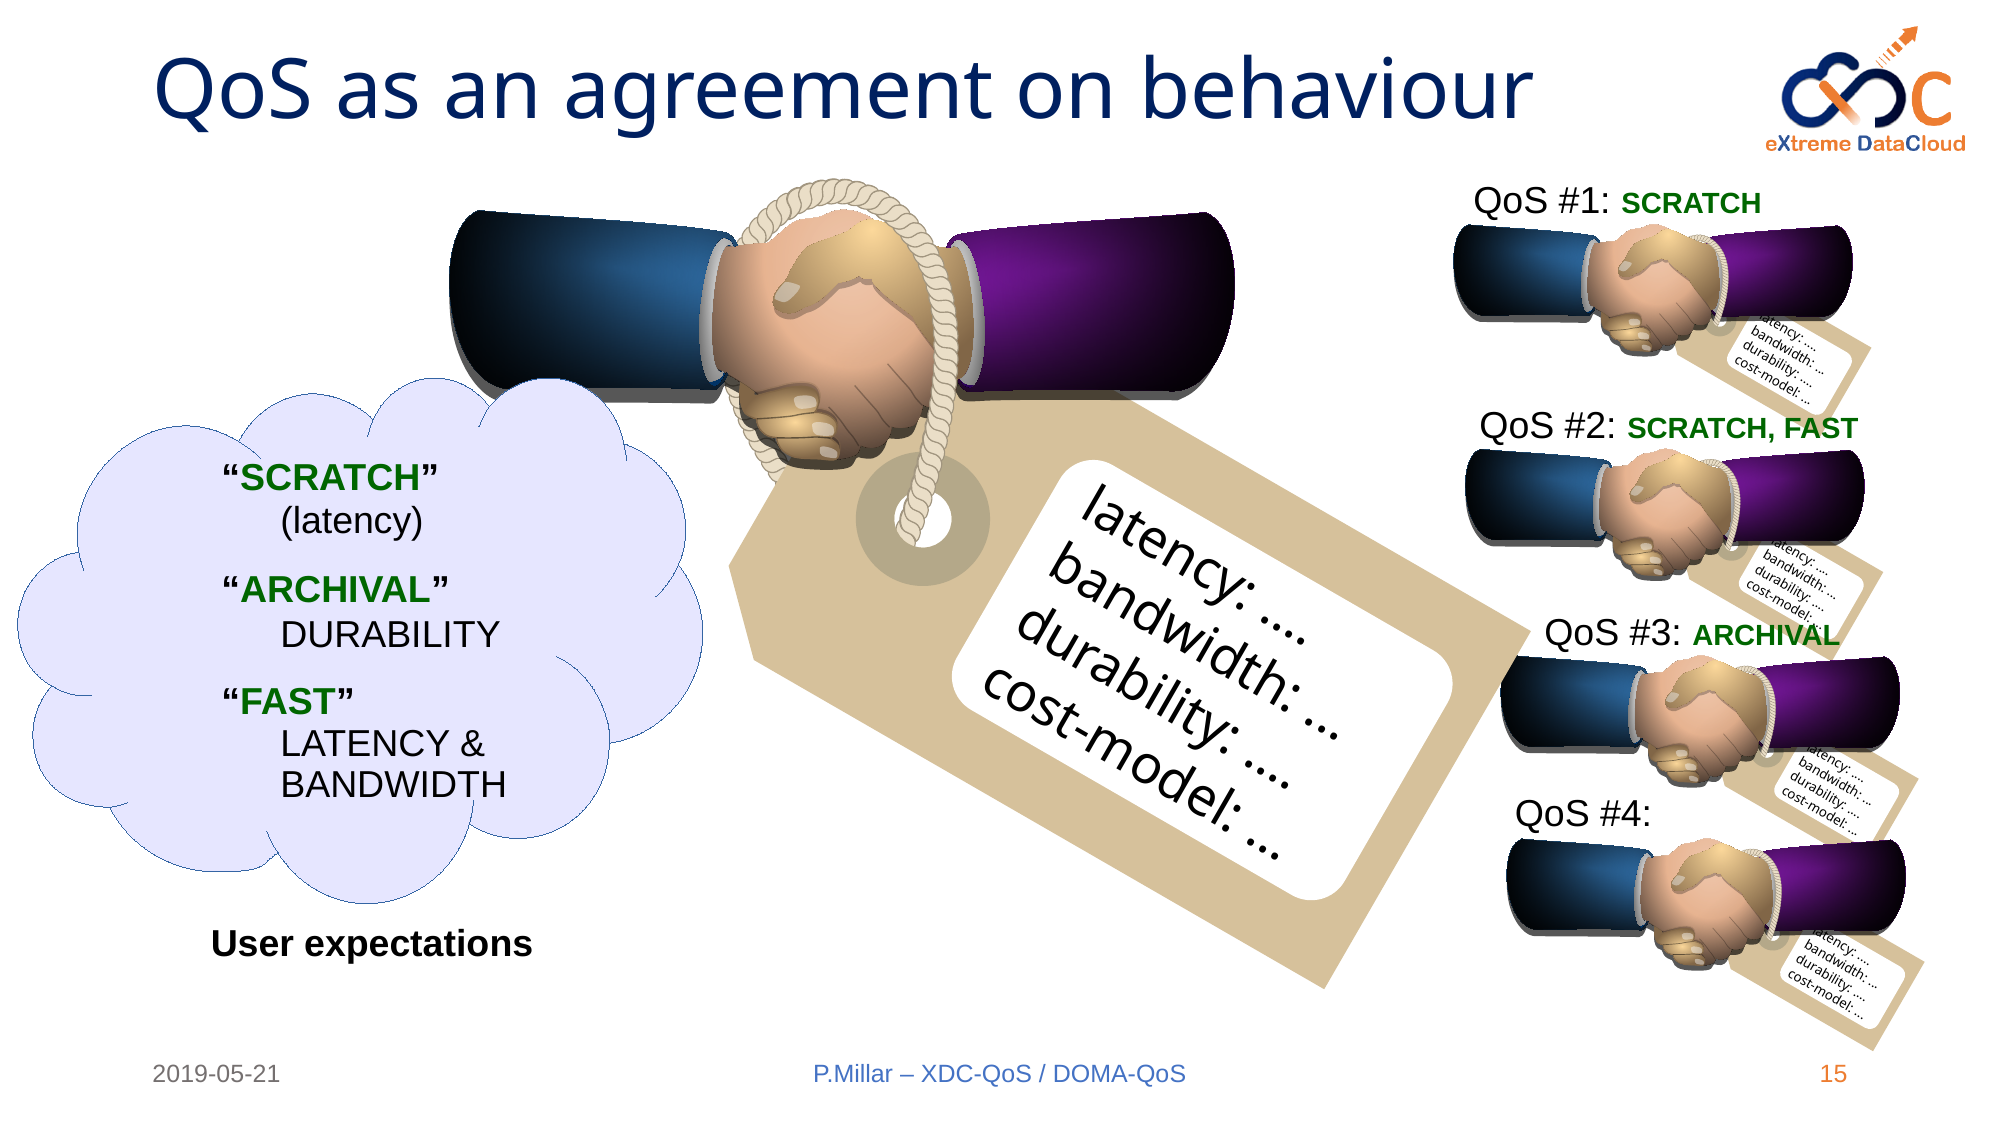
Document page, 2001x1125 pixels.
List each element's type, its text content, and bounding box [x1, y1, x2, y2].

text_box “SCRATCH” [206, 448, 453, 506]
title QoS as an agreement on behaviour [137, 18, 1777, 152]
text_box QoS #2: SCRATCH, FAST [1531, 396, 1878, 467]
text_box QoS #1: SCRATCH [1458, 172, 1896, 272]
footer P.Millar – XDC-QoS / DOMA-QoS [662, 1042, 1338, 1103]
text_box [17, 378, 703, 904]
text_box QoS #4: [1500, 785, 1867, 885]
text_box LATENCY & BANDWIDTH [265, 714, 721, 814]
slide_number 2019-05-21 [137, 1042, 588, 1103]
picture [1740, 18, 1985, 170]
text_box QoS #3: ARCHIVAL [1531, 603, 1896, 655]
text_box “ARCHIVAL” [206, 561, 463, 618]
slide_number <number> [1412, 1042, 1863, 1103]
text_box “FAST” [206, 673, 369, 731]
text_box User expectations [82, 915, 662, 973]
text_box (latency) [265, 492, 467, 592]
text_box DURABILITY [265, 606, 562, 675]
picture [437, 178, 1925, 1052]
